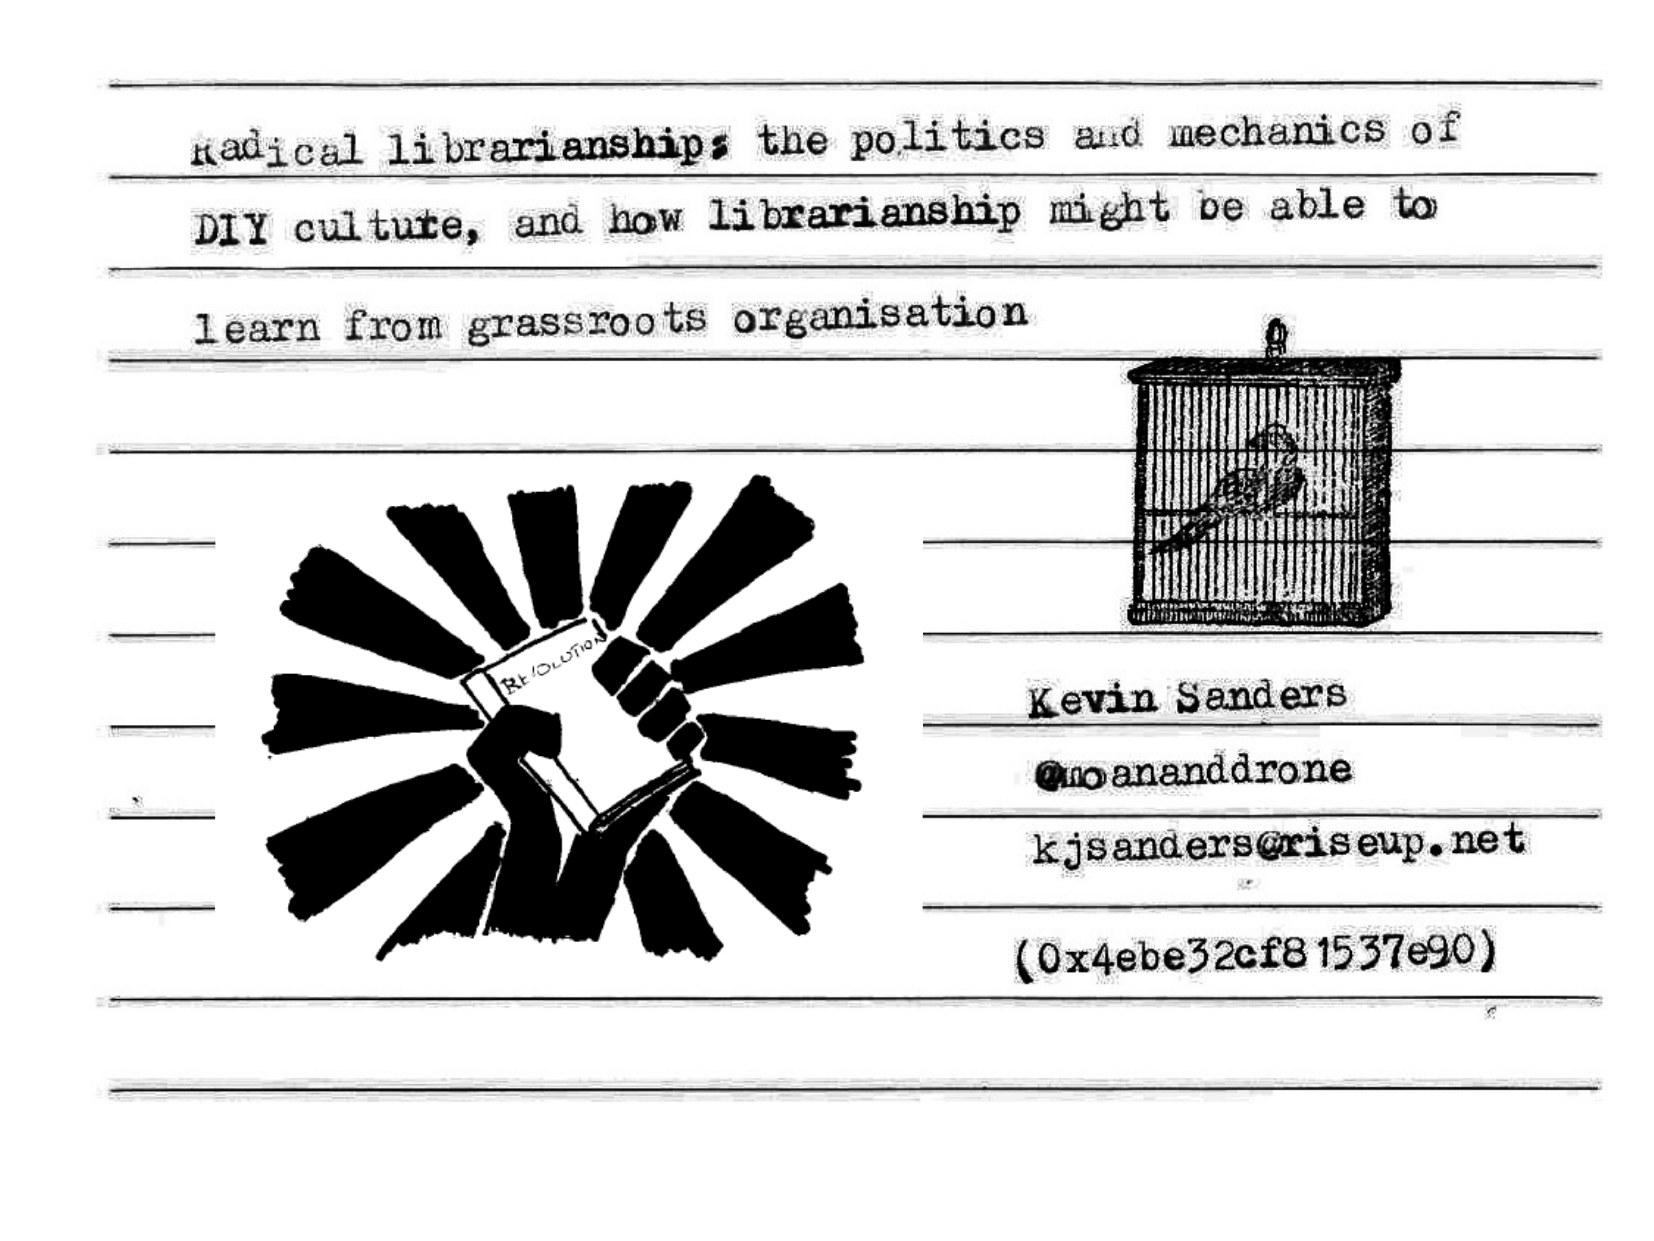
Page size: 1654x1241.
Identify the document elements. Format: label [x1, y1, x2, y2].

picture [0, 70, 1654, 1146]
